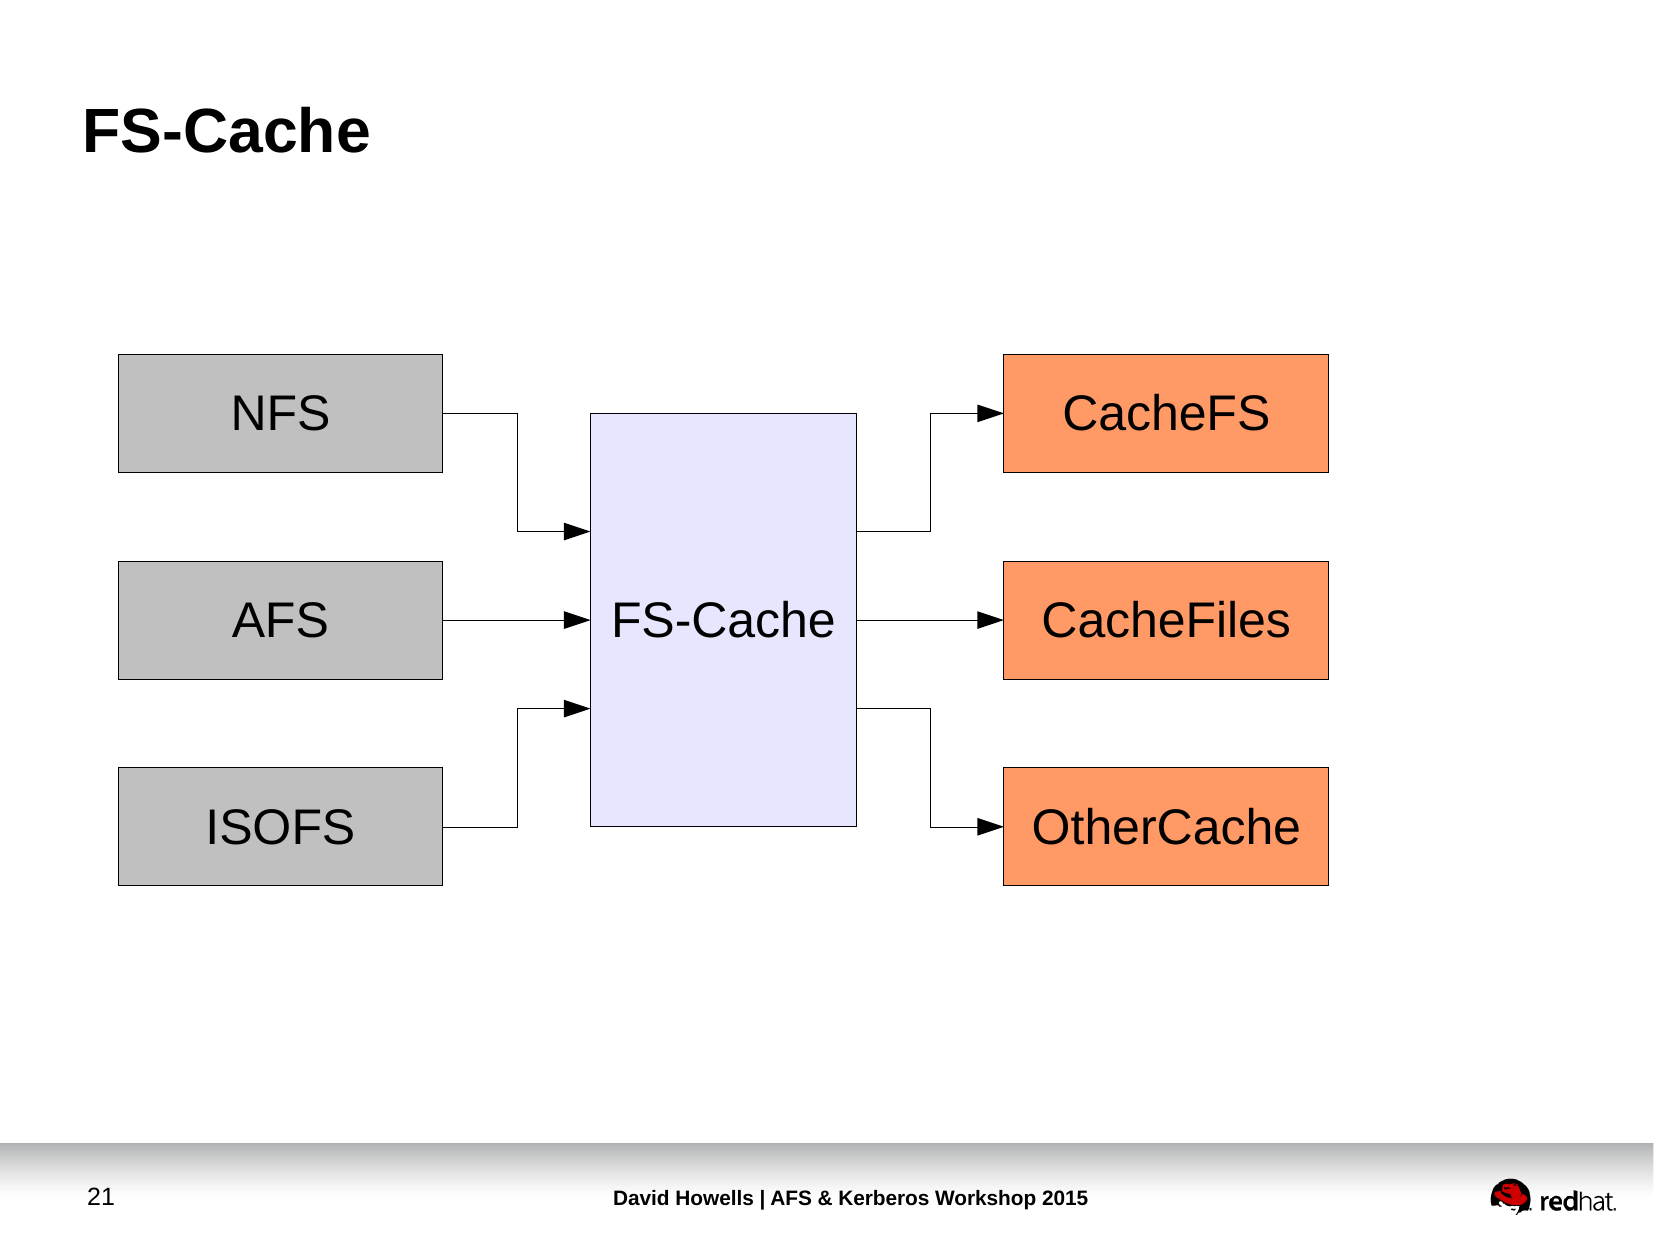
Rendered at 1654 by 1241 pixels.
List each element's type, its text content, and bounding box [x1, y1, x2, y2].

text_box ISOFS [118, 767, 443, 886]
text_box FS-Cache [590, 413, 857, 827]
text_box AFS [118, 561, 443, 680]
text_box OtherCache [1003, 767, 1329, 886]
text_box NFS [118, 354, 443, 473]
text_box CacheFiles [1003, 561, 1329, 680]
picture [0, 1143, 1654, 1241]
title FS-Cache [82, 37, 1571, 226]
text_box CacheFS [1003, 354, 1329, 473]
